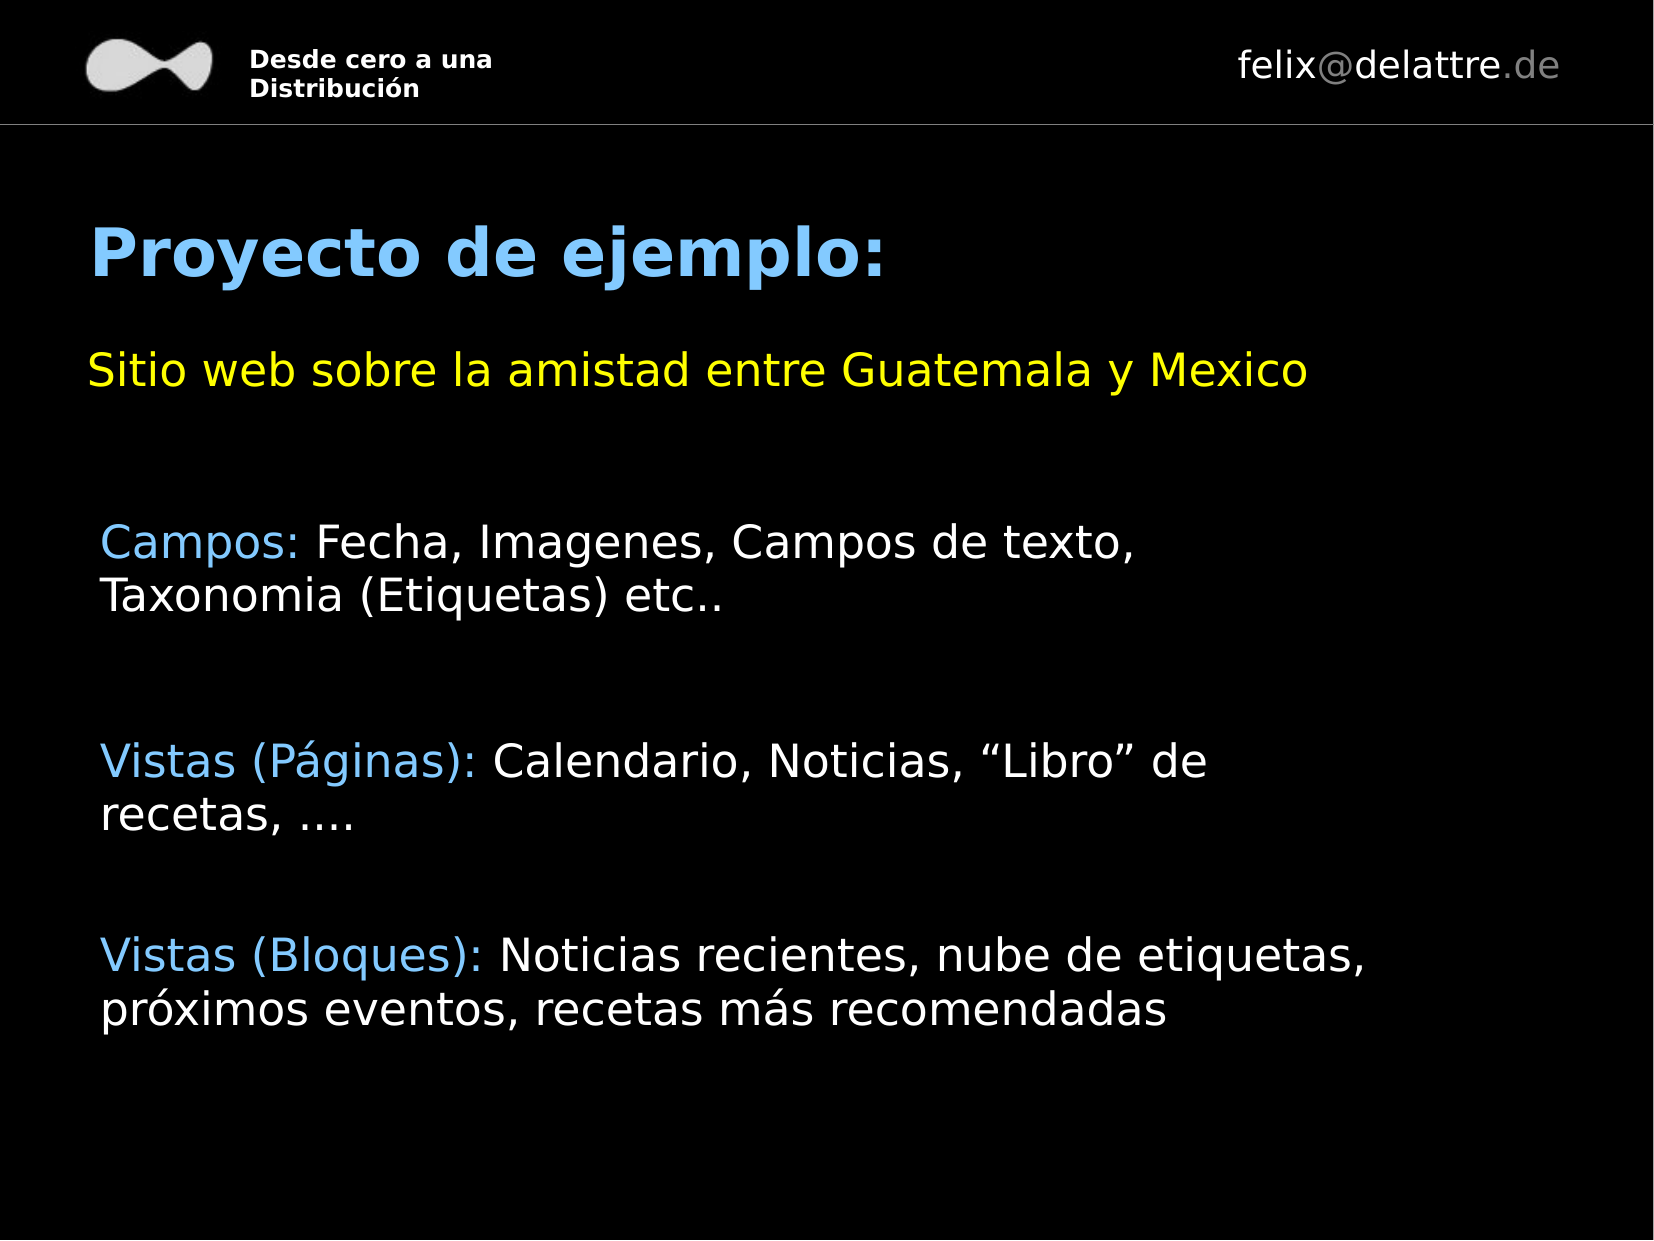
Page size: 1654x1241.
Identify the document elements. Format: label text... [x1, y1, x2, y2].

text_box Proyecto de ejemplo: [65, 197, 913, 309]
picture [62, 31, 229, 104]
text_box Vistas (Páginas): Calendario, Noticias, “Libro” de recetas, .... [76, 718, 1293, 858]
text_box Campos: Fecha, Imagenes, Campos de texto, Taxonomia (Etiquetas) etc.. [76, 499, 1342, 639]
text_box Vistas (Bloques): Noticias recientes, nube de etiquetas, próximos eventos, recetas más recomendadas [76, 913, 1545, 1053]
text_box Sitio web sobre la amistad entre Guatemala y Mexico [63, 327, 1581, 414]
